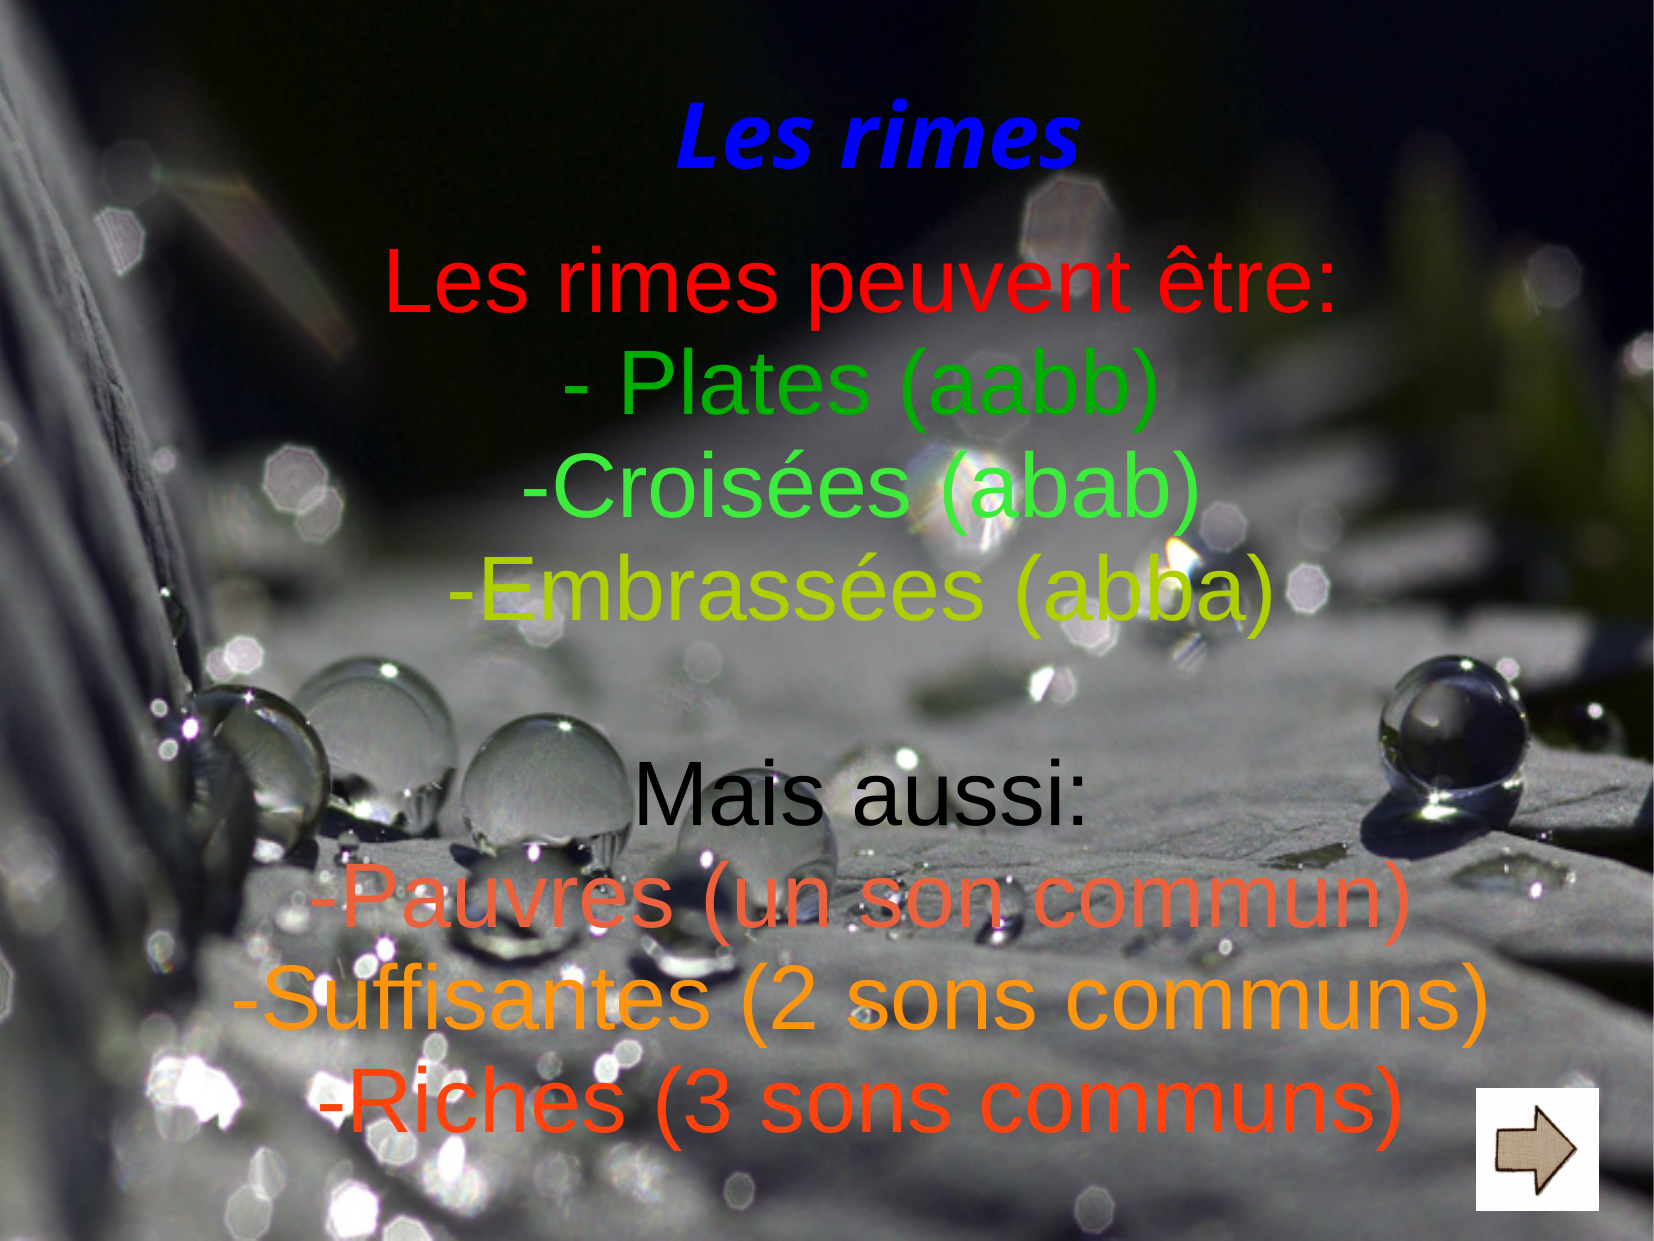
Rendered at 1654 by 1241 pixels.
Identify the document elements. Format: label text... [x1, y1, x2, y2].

subtitle Les rimes peuvent être: - Plates (aabb) -Croisées (abab) -Embrassées (abba) Mais aussi: -Pauvres (un son commun) -Suffisantes (2 sons communs) -Riches (3 sons communs) [118, 229, 1607, 1153]
title Les rimes [147, 29, 1636, 237]
picture [0, 0, 1654, 1241]
